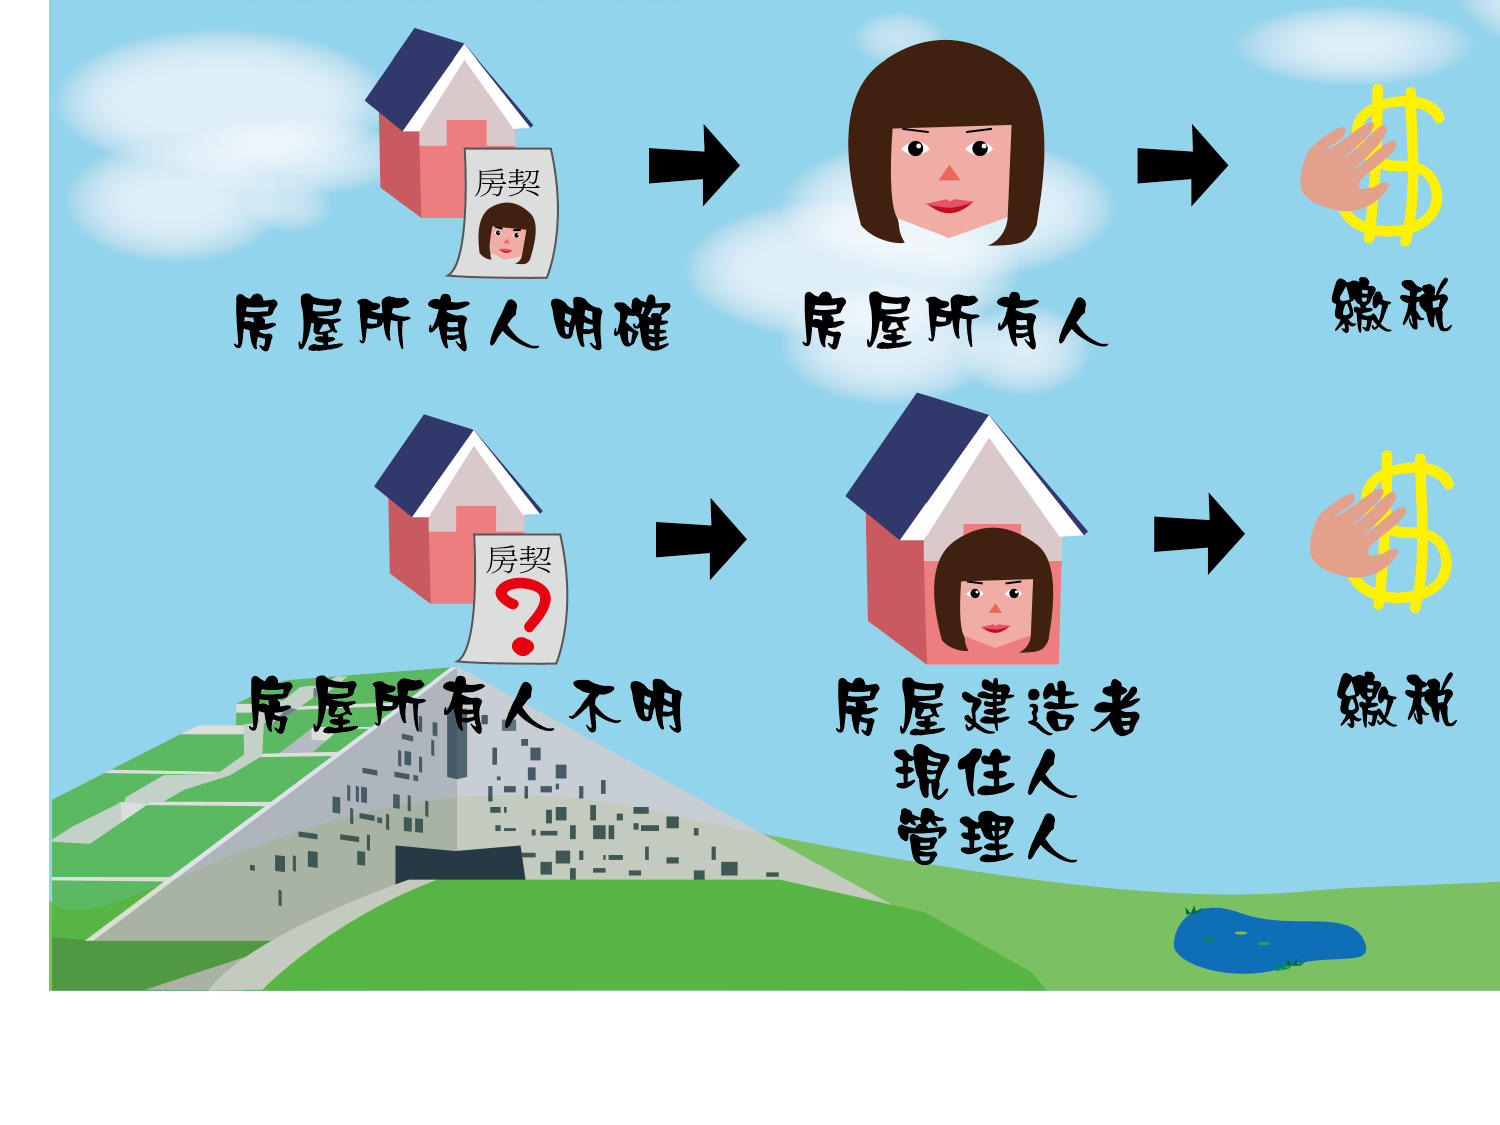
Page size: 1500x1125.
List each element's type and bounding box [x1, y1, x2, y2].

picture [49, 0, 1500, 991]
